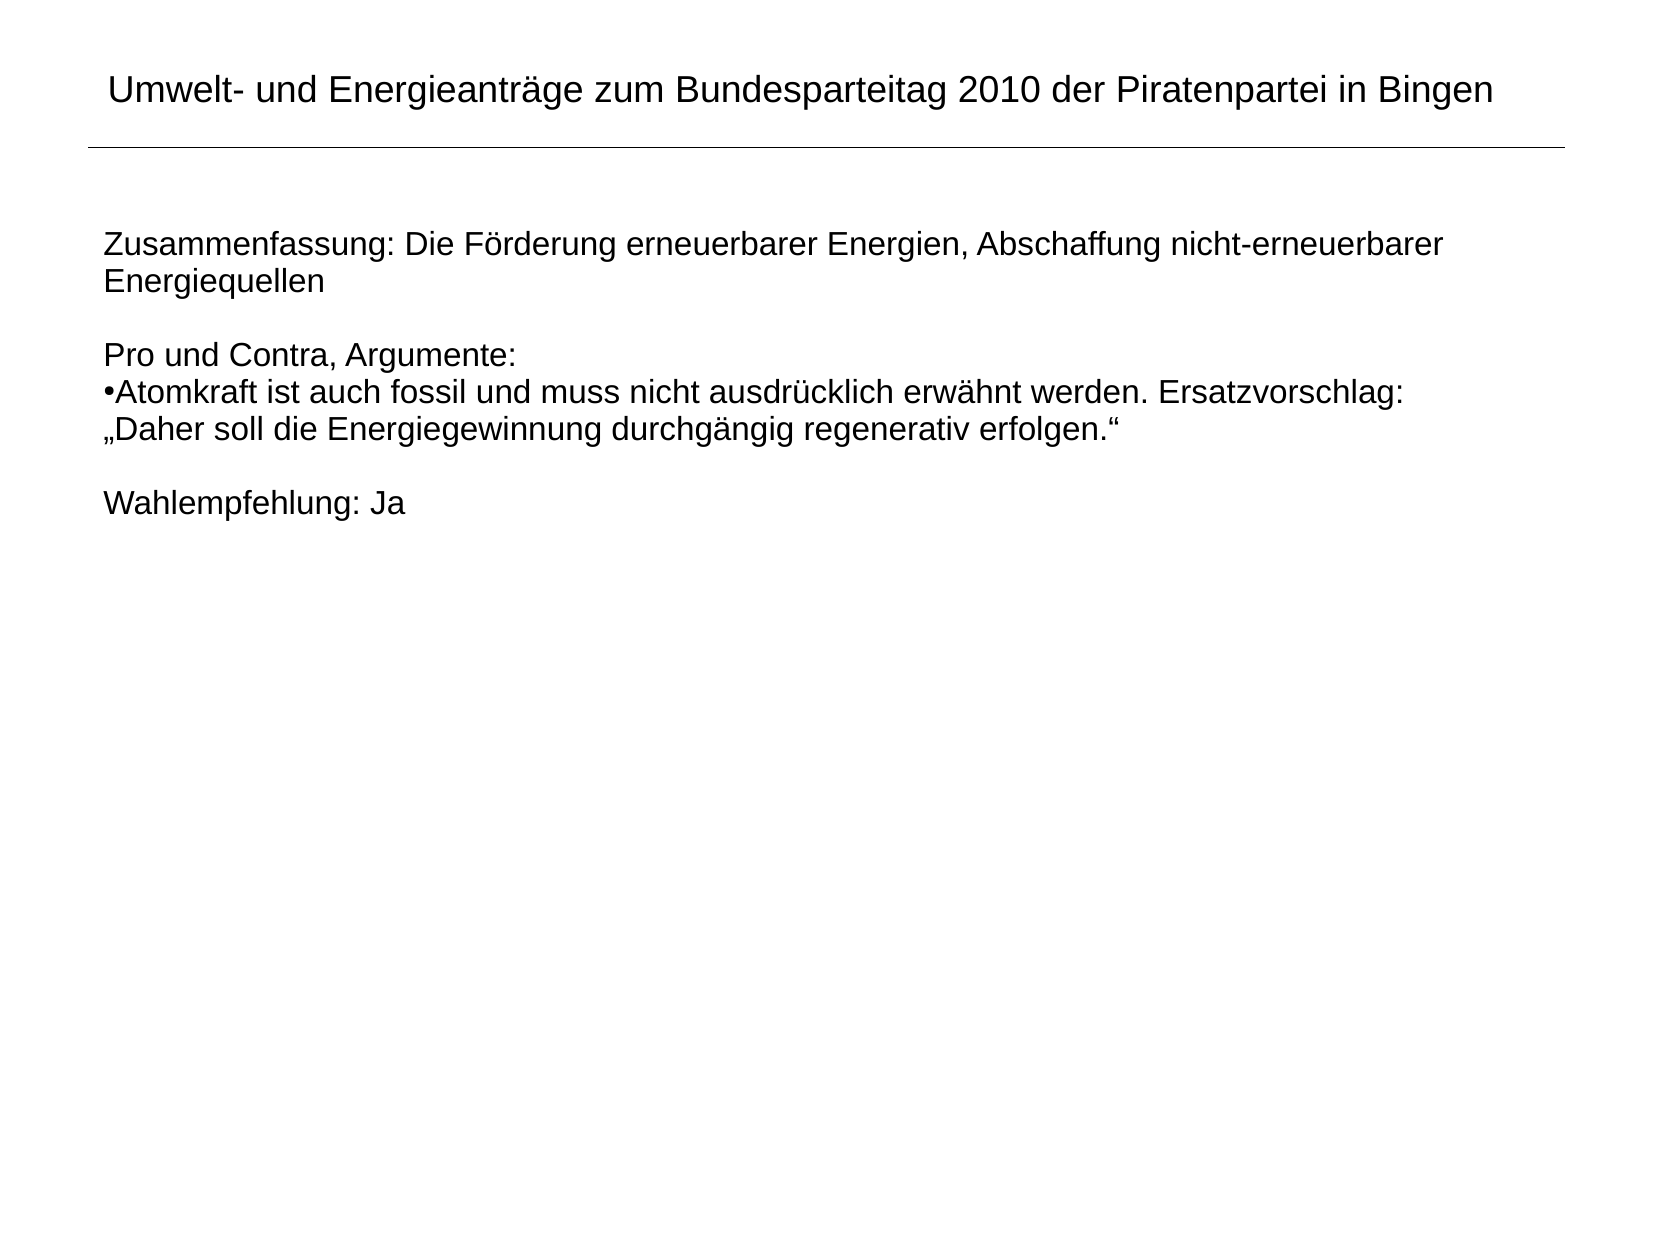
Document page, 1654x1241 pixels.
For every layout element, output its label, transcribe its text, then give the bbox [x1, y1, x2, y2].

text_box Zusammenfassung: Die Förderung erneuerbarer Energien, Abschaffung nicht-erneuerbarer Energiequellen Pro und Contra, Argumente: Atomkraft ist auch fossil und muss nicht ausdrücklich erwähnt werden. Ersatzvorschlag: „Daher soll die Energiegewinnung durchgängig regenerativ erfolgen.“ Wahlempfehlung: Ja [88, 218, 1527, 530]
